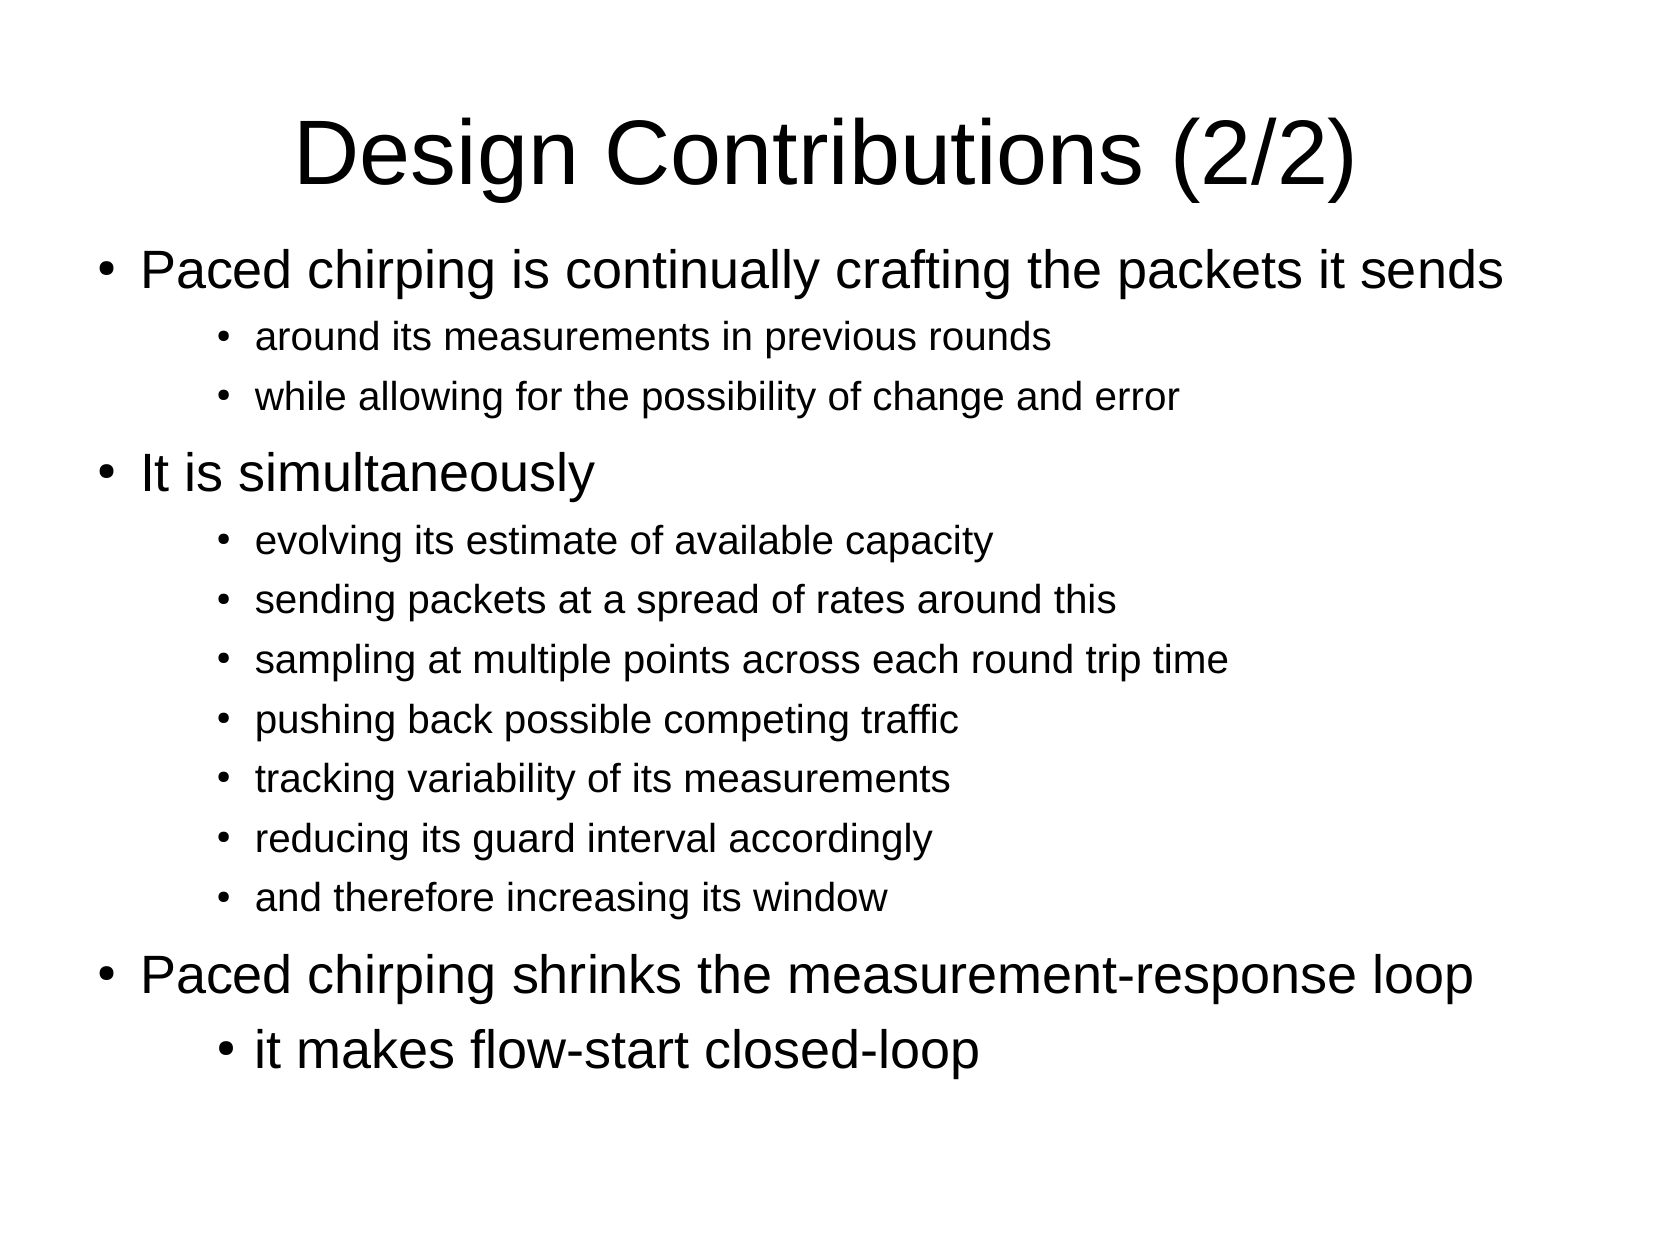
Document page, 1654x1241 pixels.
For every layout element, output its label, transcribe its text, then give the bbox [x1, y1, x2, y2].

title Design Contributions (2/2) [82, 49, 1571, 239]
list Paced chirping is continually crafting the packets it sends around its measurements in previous rounds while allowing for the possibility of change and error It is simultaneously evolving its estimate of available capacity sending packets at a spread of rates around this sampling at multiple points across each round trip time pushing back possible competing traffic tracking variability of its measurements reducing its guard interval accordingly and therefore increasing its window Paced chirping shrinks the measurement-response loop it makes flow-start closed-loop [82, 239, 1571, 1100]
